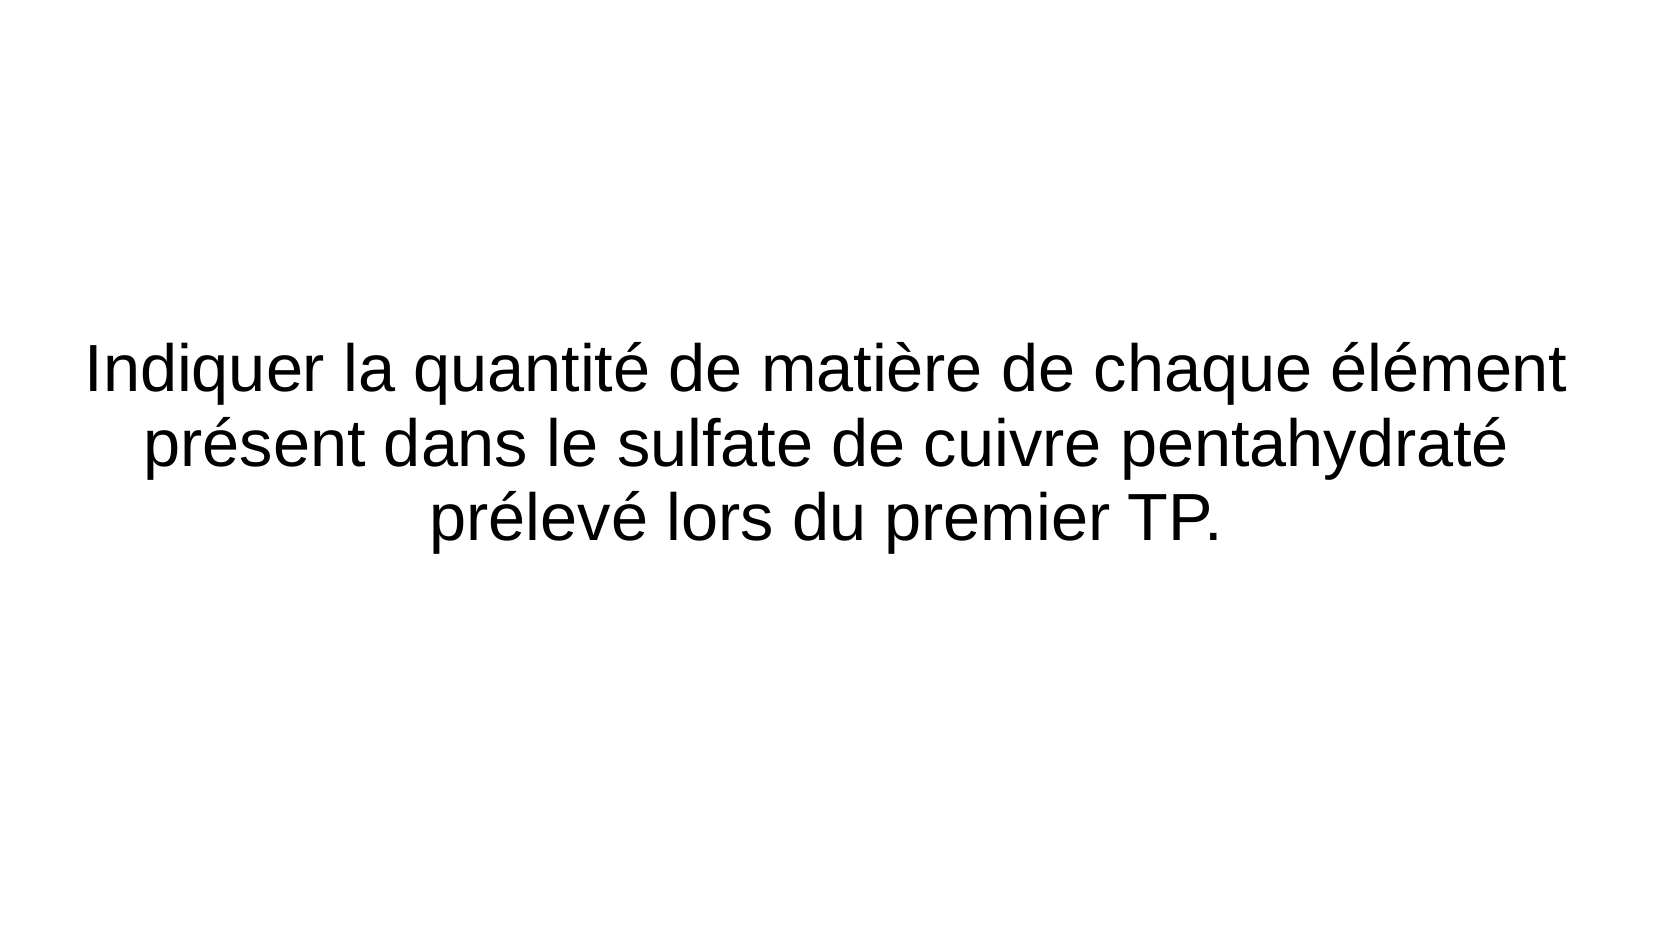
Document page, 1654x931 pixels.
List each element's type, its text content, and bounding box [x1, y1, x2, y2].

subtitle Indiquer la quantité de matière de chaque élément présent dans le sulfate de cuivre pentahydraté prélevé lors du premier TP. [82, 29, 1571, 857]
